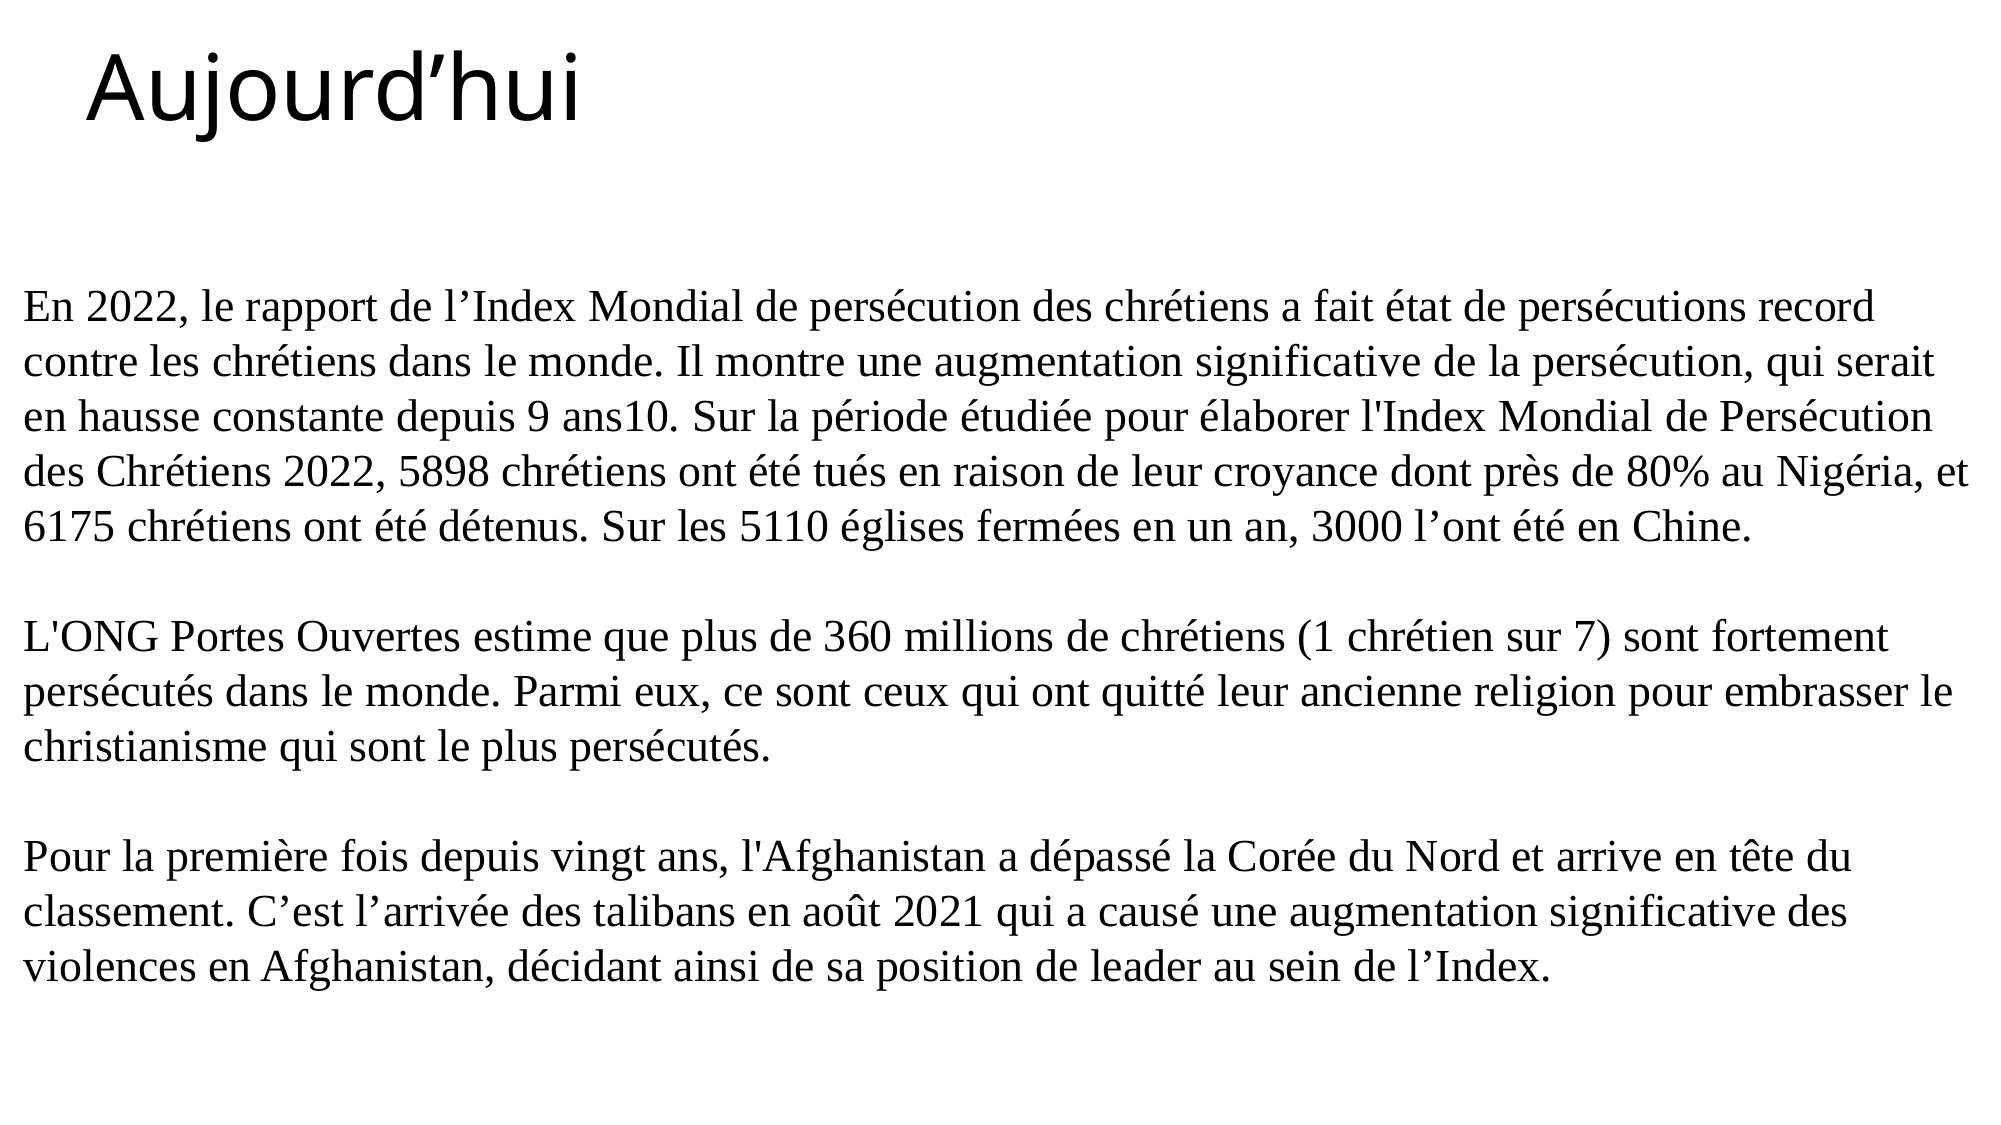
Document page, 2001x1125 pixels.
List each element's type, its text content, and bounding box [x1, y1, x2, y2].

text_box En 2022, le rapport de l’Index Mondial de persécution des chrétiens a fait état de persécutions record contre les chrétiens dans le monde. Il montre une augmentation significative de la persécution, qui serait en hausse constante depuis 9 ans10. Sur la période étudiée pour élaborer l'Index Mondial de Persécution des Chrétiens 2022, 5898 chrétiens ont été tués en raison de leur croyance dont près de 80% au Nigéria, et 6175 chrétiens ont été détenus. Sur les 5110 églises fermées en un an, 3000 l’ont été en Chine. L'ONG Portes Ouvertes estime que plus de 360 millions de chrétiens (1 chrétien sur 7) sont fortement persécutés dans le monde. Parmi eux, ce sont ceux qui ont quitté leur ancienne religion pour embrasser le christianisme qui sont le plus persécutés. Pour la première fois depuis vingt ans, l'Afghanistan a dépassé la Corée du Nord et arrive en tête du classement. C’est l’arrivée des talibans en août 2021 qui a causé une augmentation significative des violences en Afghanistan, décidant ainsi de sa position de leader au sein de l’Index. [8, 267, 1991, 1006]
text_box Aujourd’hui [71, 34, 1797, 252]
